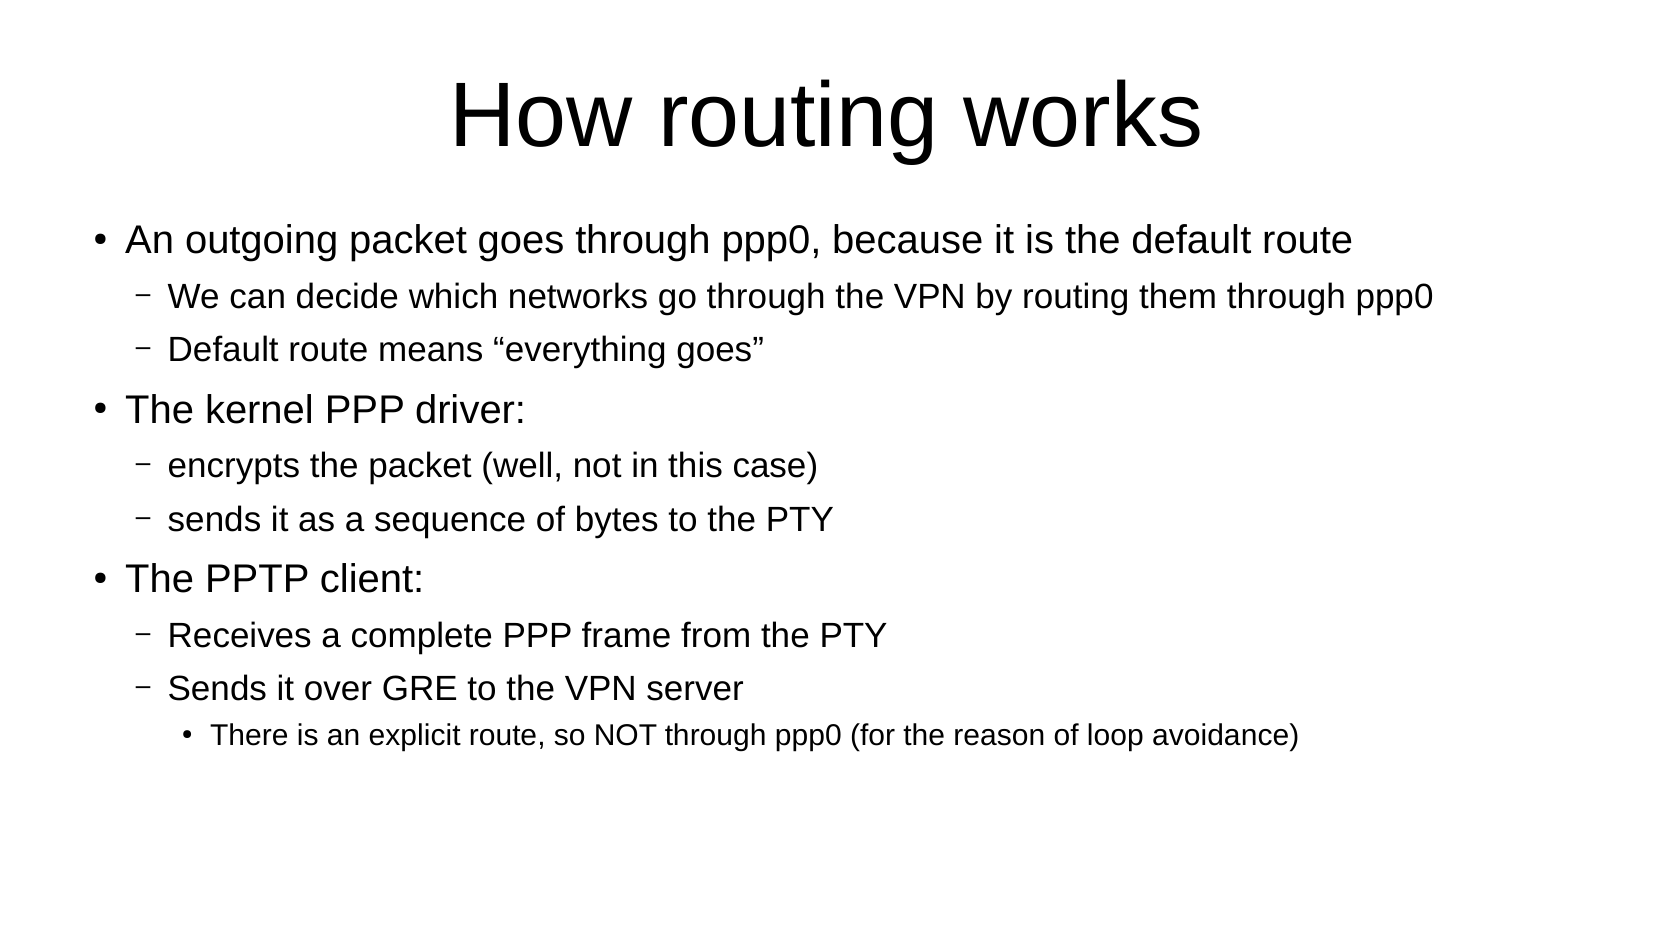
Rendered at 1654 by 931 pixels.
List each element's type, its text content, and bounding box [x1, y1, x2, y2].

list An outgoing packet goes through ppp0, because it is the default route We can decide which networks go through the VPN by routing them through ppp0 Default route means “everything goes” The kernel PPP driver: encrypts the packet (well, not in this case) sends it as a sequence of bytes to the PTY The PPTP client: Receives a complete PPP frame from the PTY Sends it over GRE to the VPN server There is an explicit route, so NOT through ppp0 (for the reason of loop avoidance) [82, 217, 1571, 758]
title How routing works [82, 37, 1571, 193]
